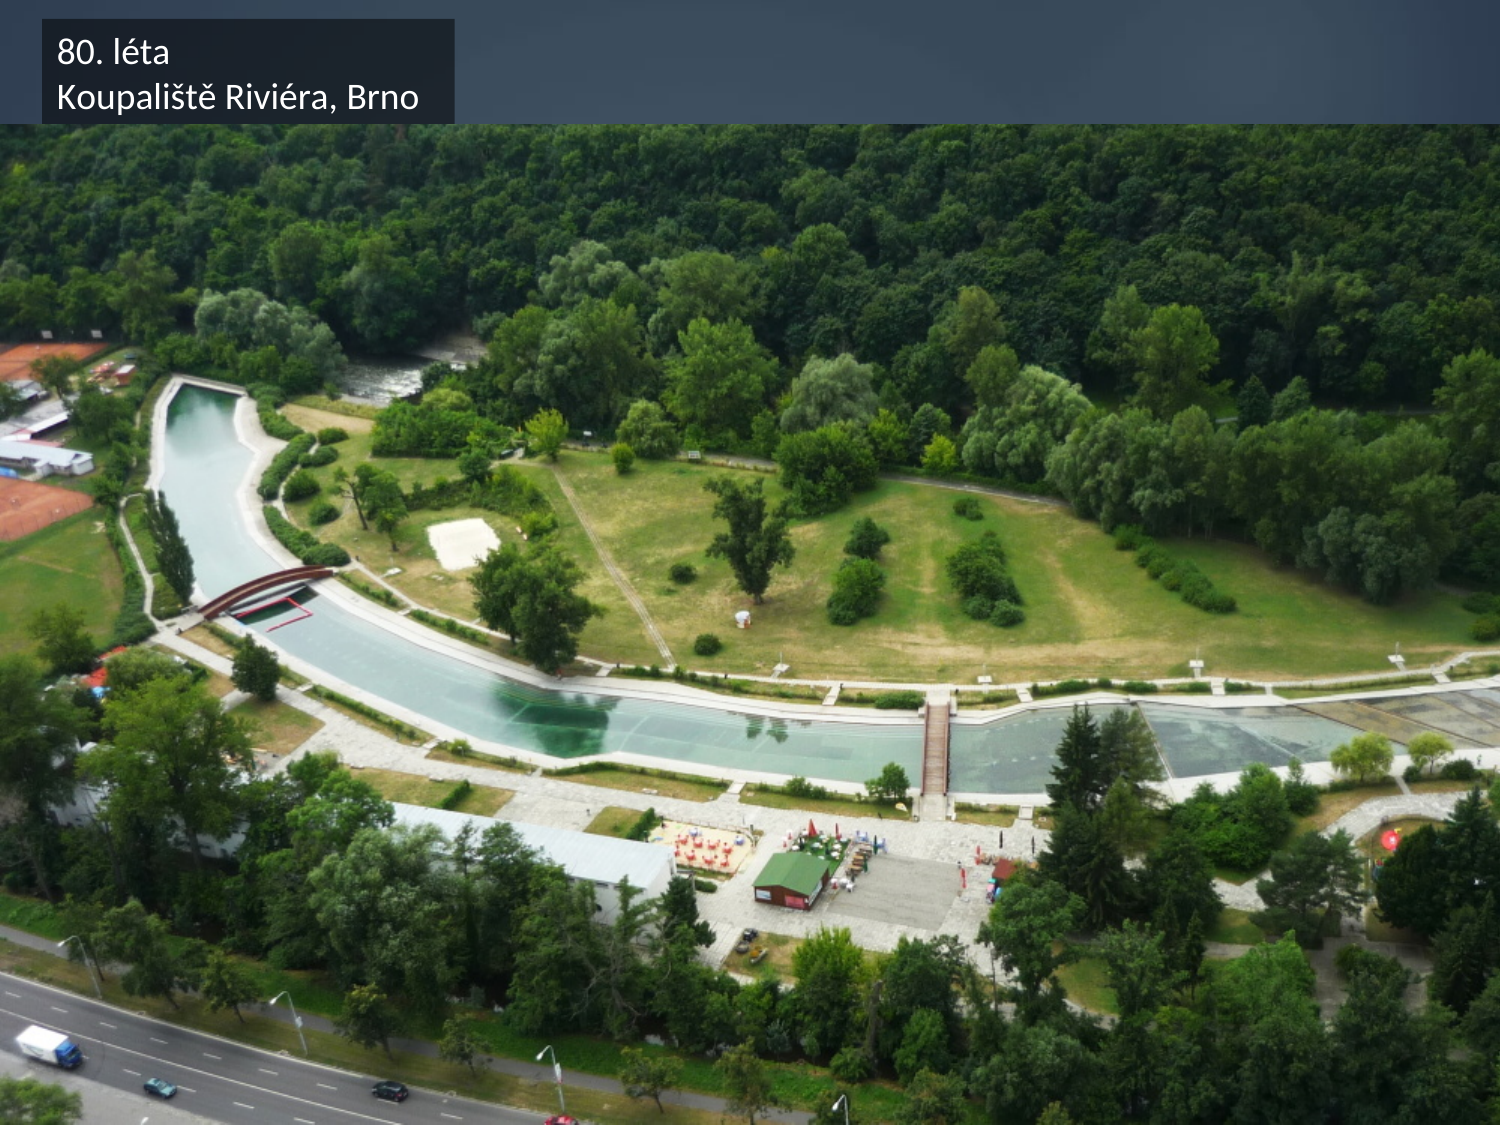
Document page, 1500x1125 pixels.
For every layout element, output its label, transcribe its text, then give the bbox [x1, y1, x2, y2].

text_box 80. léta Koupaliště Riviéra, Brno [42, 18, 656, 124]
picture [0, 0, 1500, 1125]
